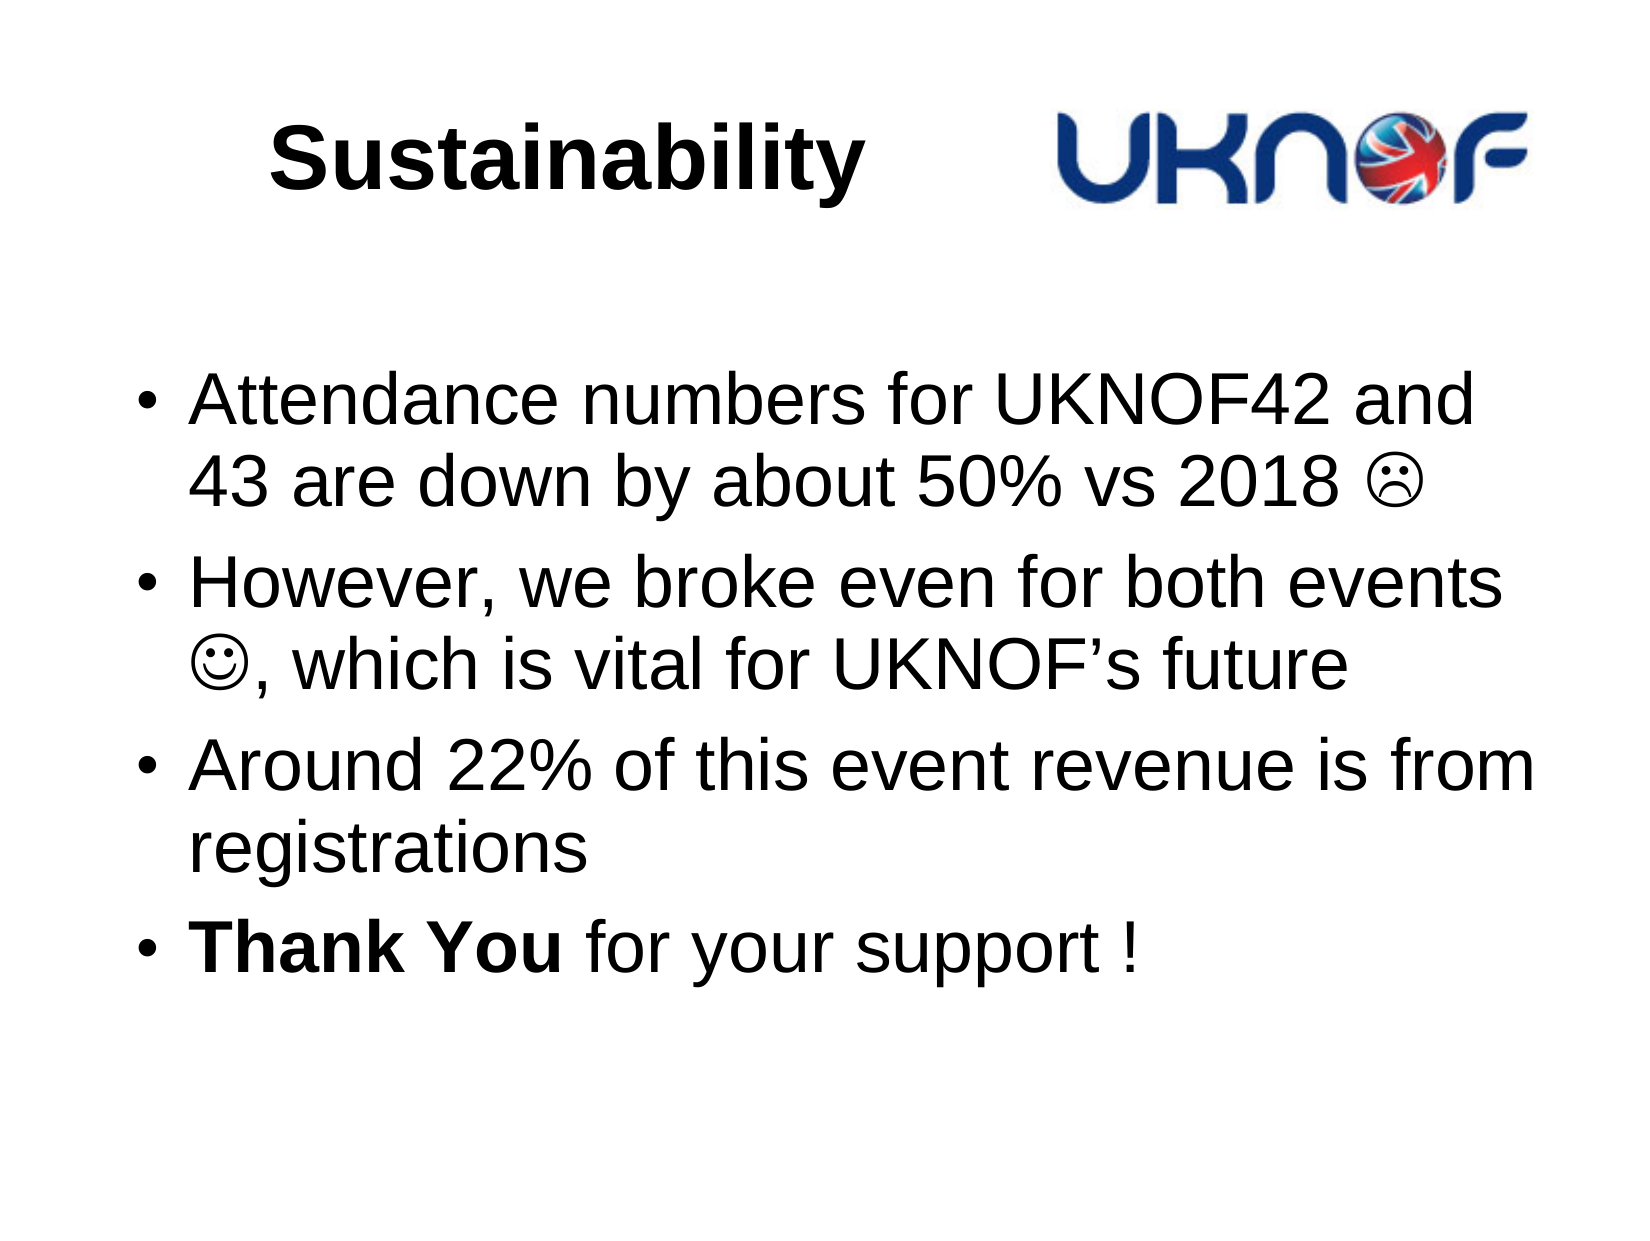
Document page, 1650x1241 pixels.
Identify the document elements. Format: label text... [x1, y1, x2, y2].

picture [1050, 93, 1536, 225]
title Sustainability [123, 37, 1013, 279]
list Attendance numbers for UKNOF42 and 43 are down by about 50% vs 2018 ☹ However, we broke even for both events ☺, which is vital for UKNOF’s future Around 22% of this event revenue is from registrations Thank You for your support ! [75, 358, 1576, 1078]
